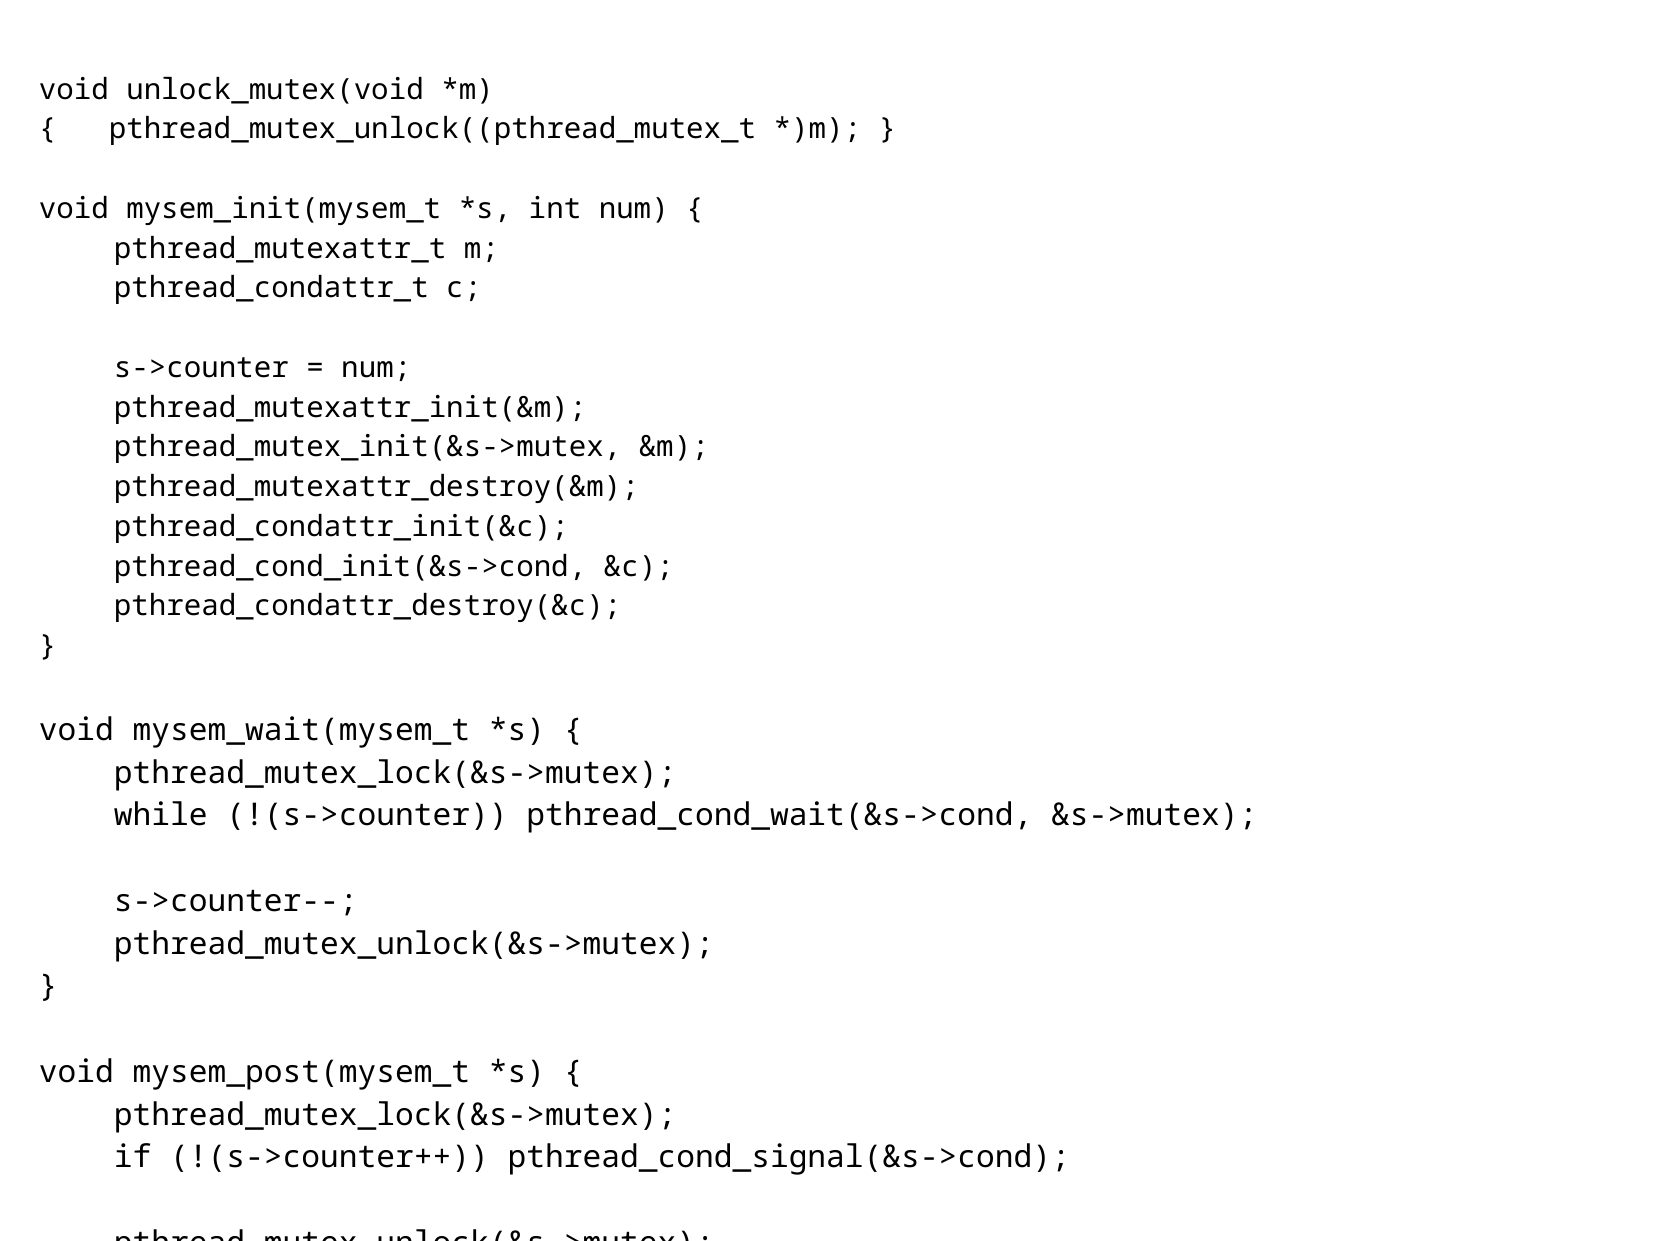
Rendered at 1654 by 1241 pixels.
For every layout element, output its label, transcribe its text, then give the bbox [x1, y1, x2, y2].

text_box void unlock_mutex(void *m) { pthread_mutex_unlock((pthread_mutex_t *)m); } void mysem_init(mysem_t *s, int num) { pthread_mutexattr_t m; pthread_condattr_t c; s->counter = num; pthread_mutexattr_init(&m); pthread_mutex_init(&s->mutex, &m); pthread_mutexattr_destroy(&m); pthread_condattr_init(&c); pthread_cond_init(&s->cond, &c); pthread_condattr_destroy(&c); } void mysem_wait(mysem_t *s) { pthread_mutex_lock(&s->mutex); while (!(s->counter)) pthread_cond_wait(&s->cond, &s->mutex); s->counter--; pthread_mutex_unlock(&s->mutex); } void mysem_post(mysem_t *s) { pthread_mutex_lock(&s->mutex); if (!(s->counter++)) pthread_cond_signal(&s->cond); pthread_mutex_unlock(&s->mutex); } [24, 60, 1654, 1134]
